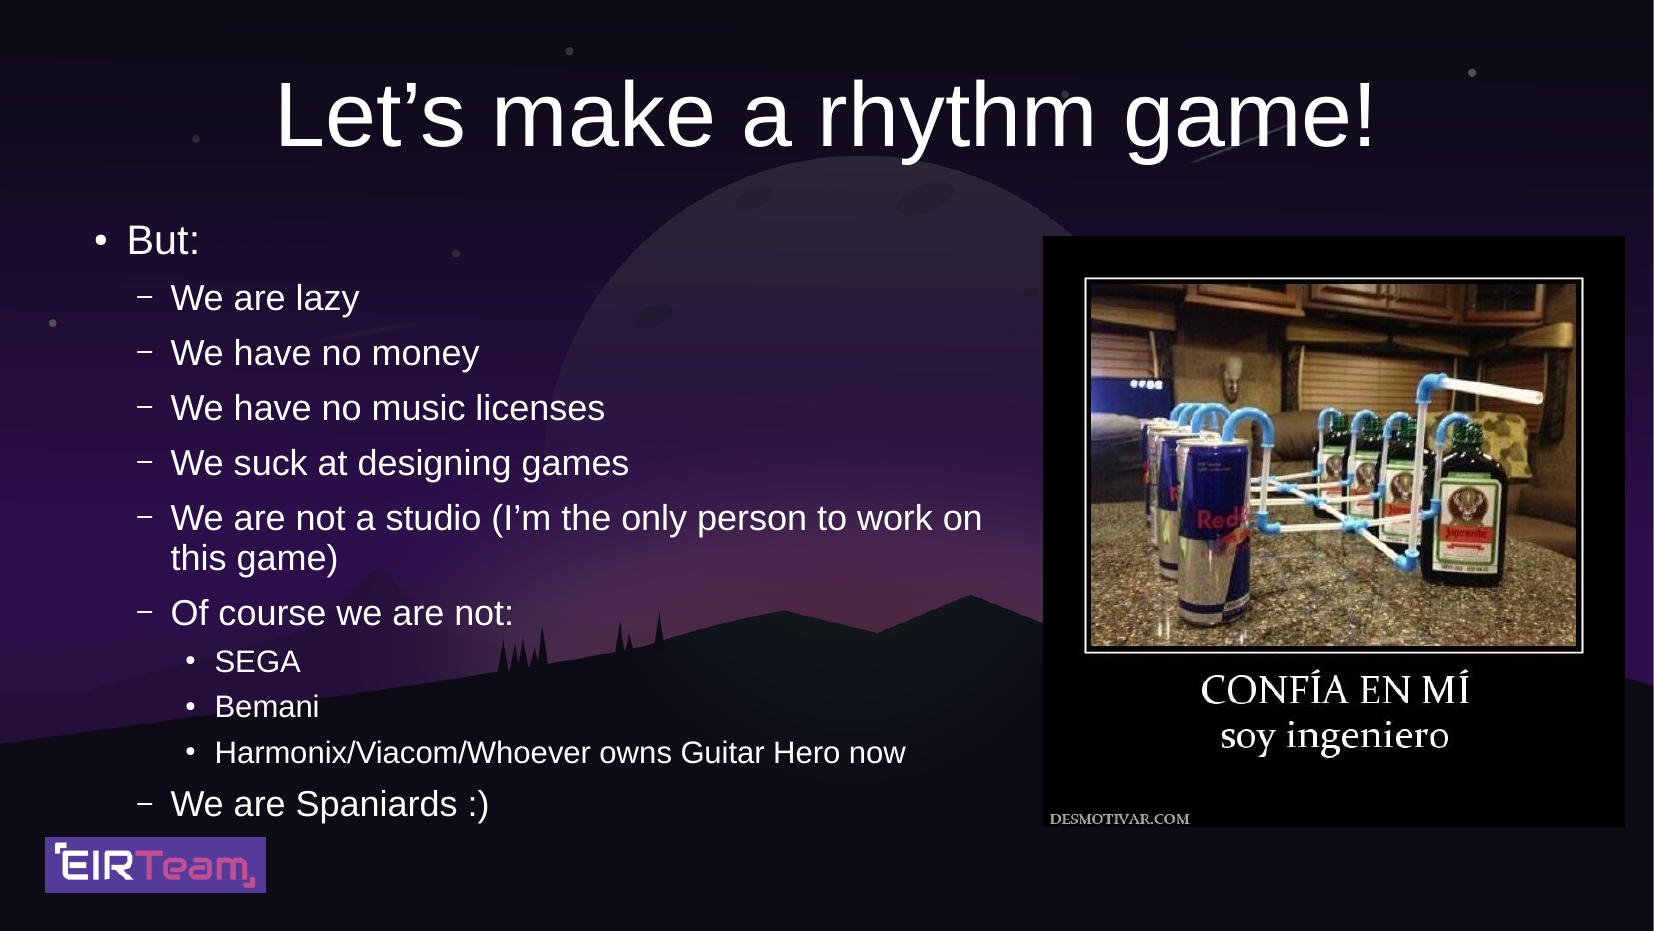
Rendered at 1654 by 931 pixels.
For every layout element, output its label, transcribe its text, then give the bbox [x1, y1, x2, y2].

picture [0, 0, 1654, 931]
title Let’s make a rhythm game! [82, 37, 1571, 193]
list But: We are lazy We have no money We have no music licenses We suck at designing games We are not a studio (I’m the only person to work on this game) Of course we are not: SEGA Bemani Harmonix/Viacom/Whoever owns Guitar Hero now We are Spaniards :) [82, 217, 1004, 827]
